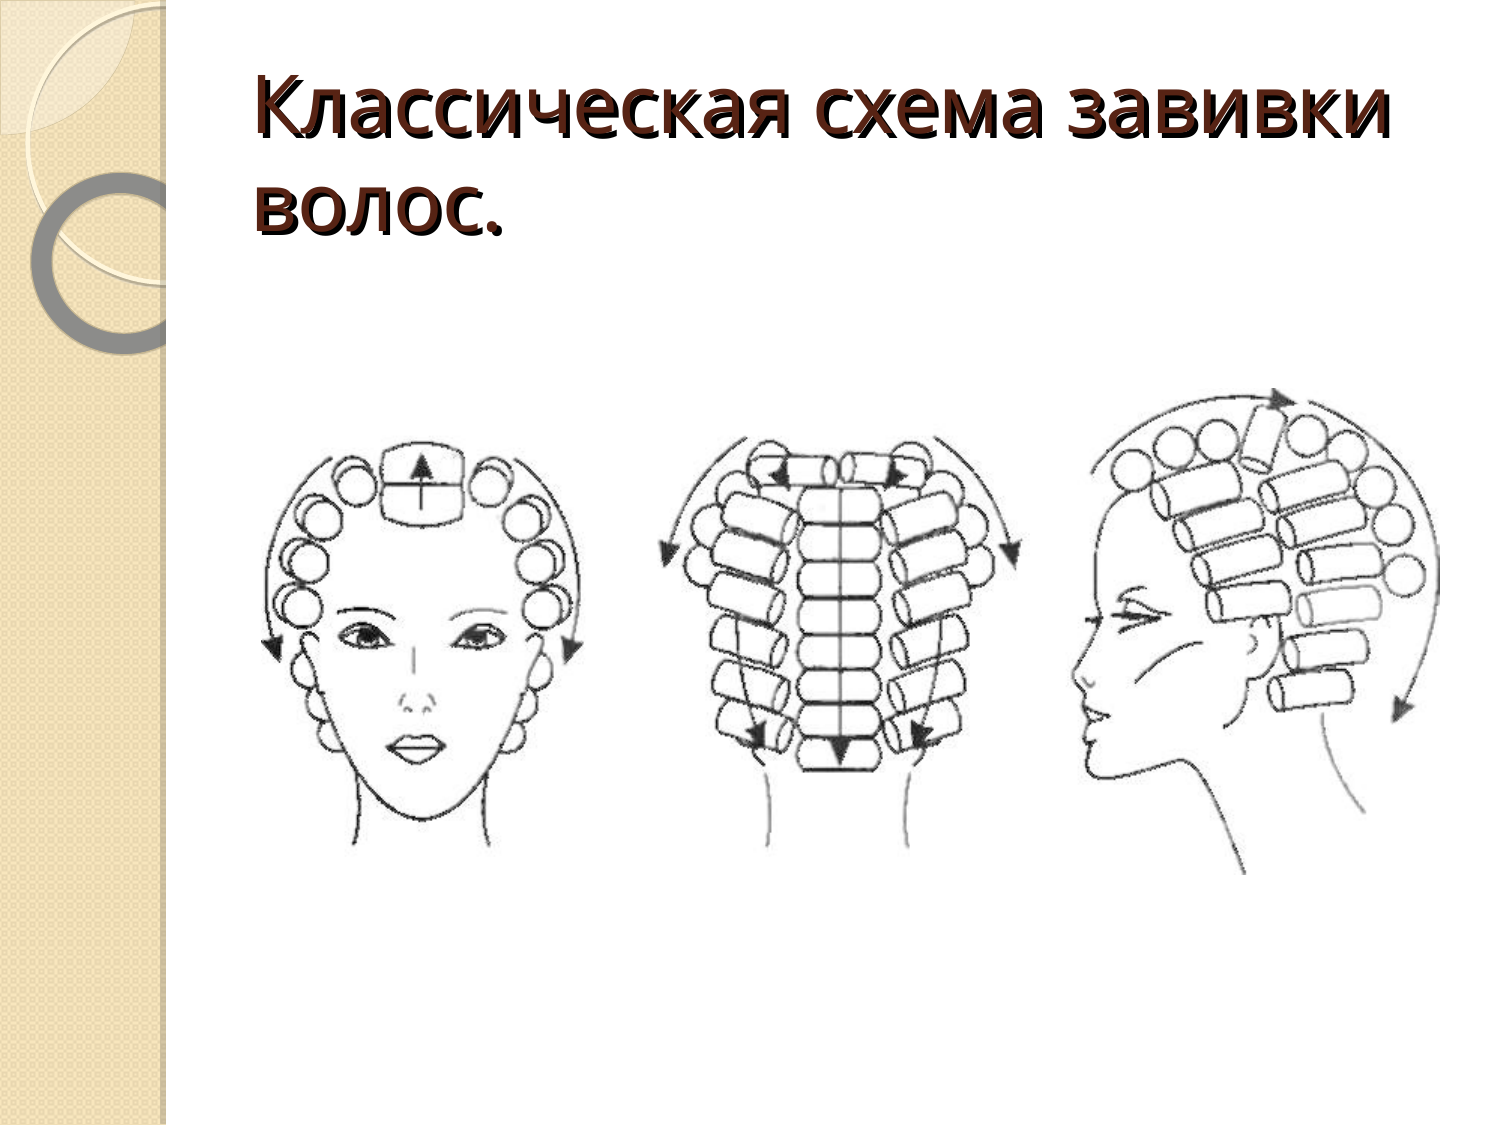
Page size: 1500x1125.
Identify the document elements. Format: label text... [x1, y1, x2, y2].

title Классическая схема завивки волос. [235, 45, 1466, 233]
picture [261, 388, 1440, 875]
